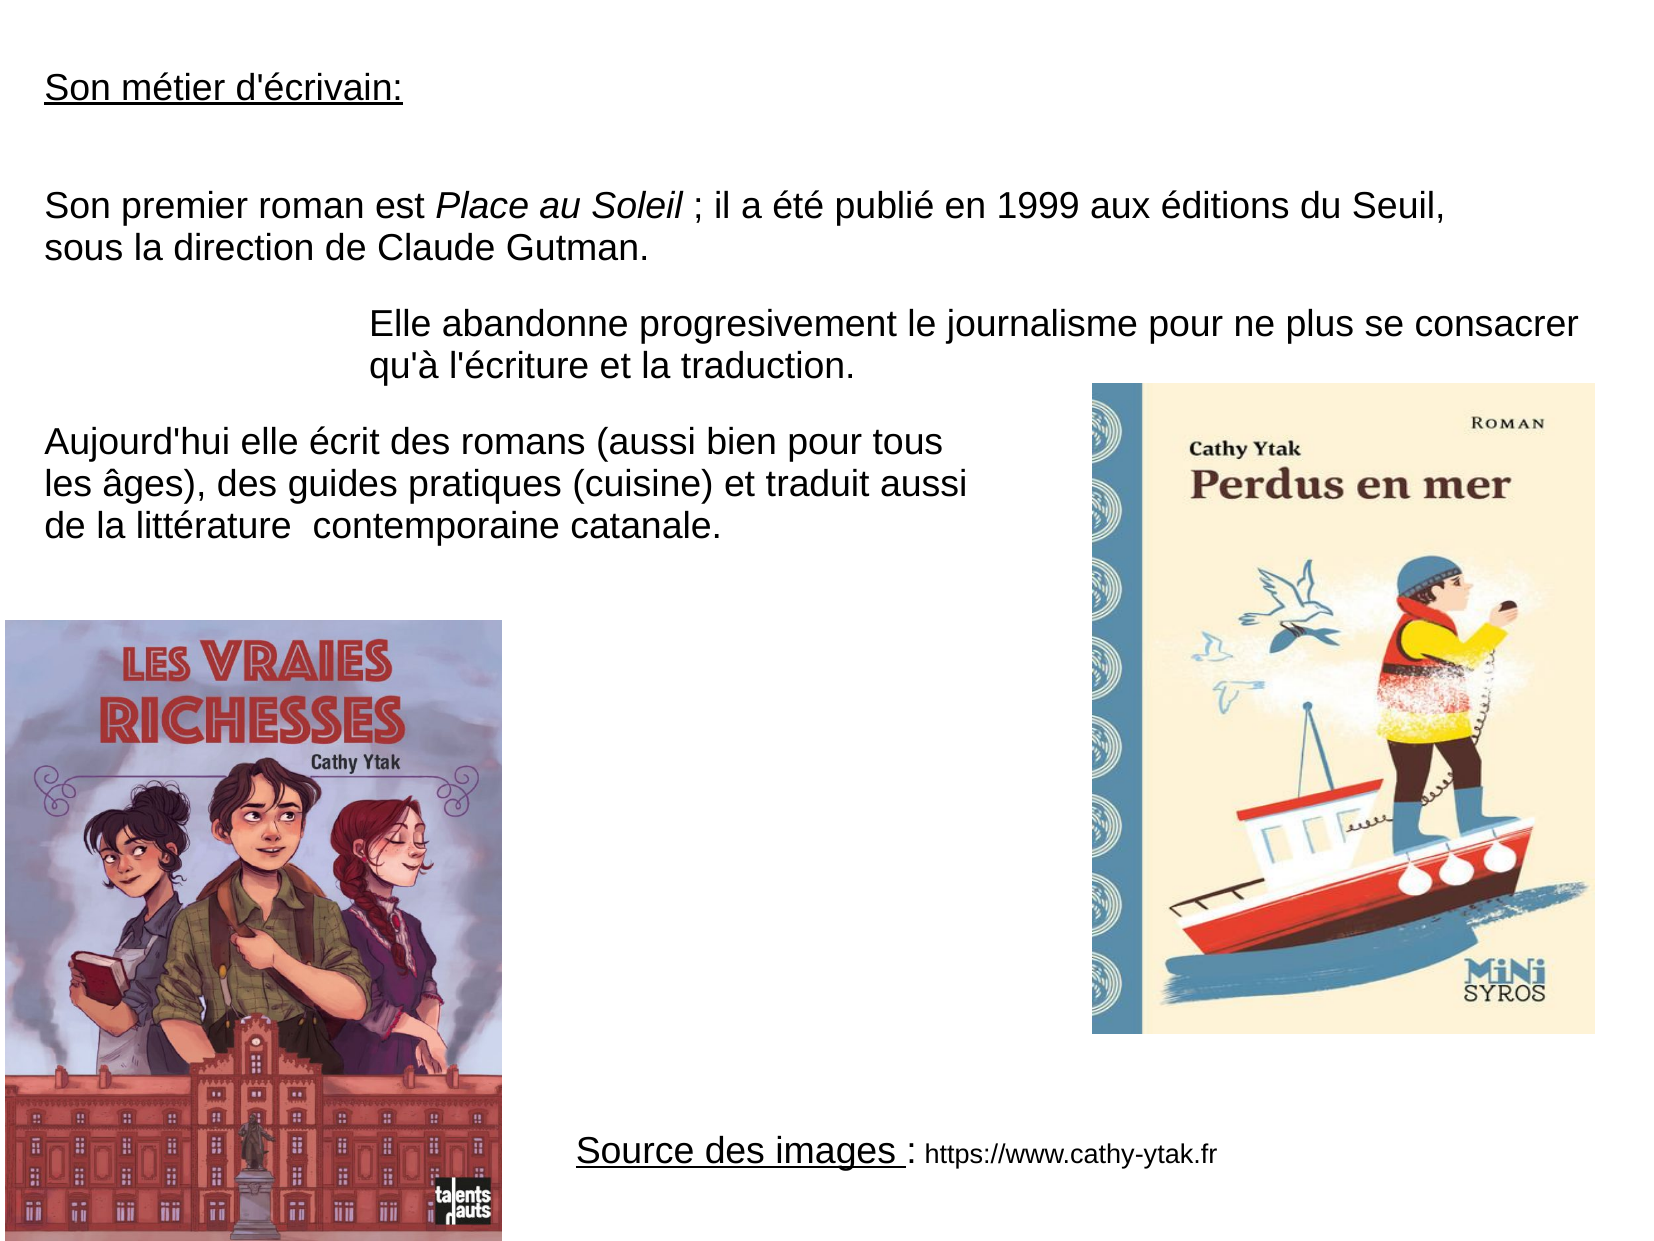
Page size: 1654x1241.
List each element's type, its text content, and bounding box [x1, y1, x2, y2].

text_box Son premier roman est Place au Soleil ; il a été publié en 1999 aux éditions du Seuil, sous la direction de Claude Gutman. [29, 177, 1536, 277]
picture [1092, 383, 1595, 1034]
text_box Aujourd'hui elle écrit des romans (aussi bien pour tous les âges), des guides pratiques (cuisine) et traduit aussi de la littérature contemporaine catanale. [29, 413, 1004, 562]
picture [5, 620, 502, 1241]
text_box Son métier d'écrivain: [29, 59, 739, 116]
text_box Source des images : https://www.cathy-ytak.fr [561, 1122, 1506, 1182]
text_box Elle abandonne progresivement le journalisme pour ne plus se consacrer qu'à l'écriture et la traduction. [354, 295, 1595, 395]
